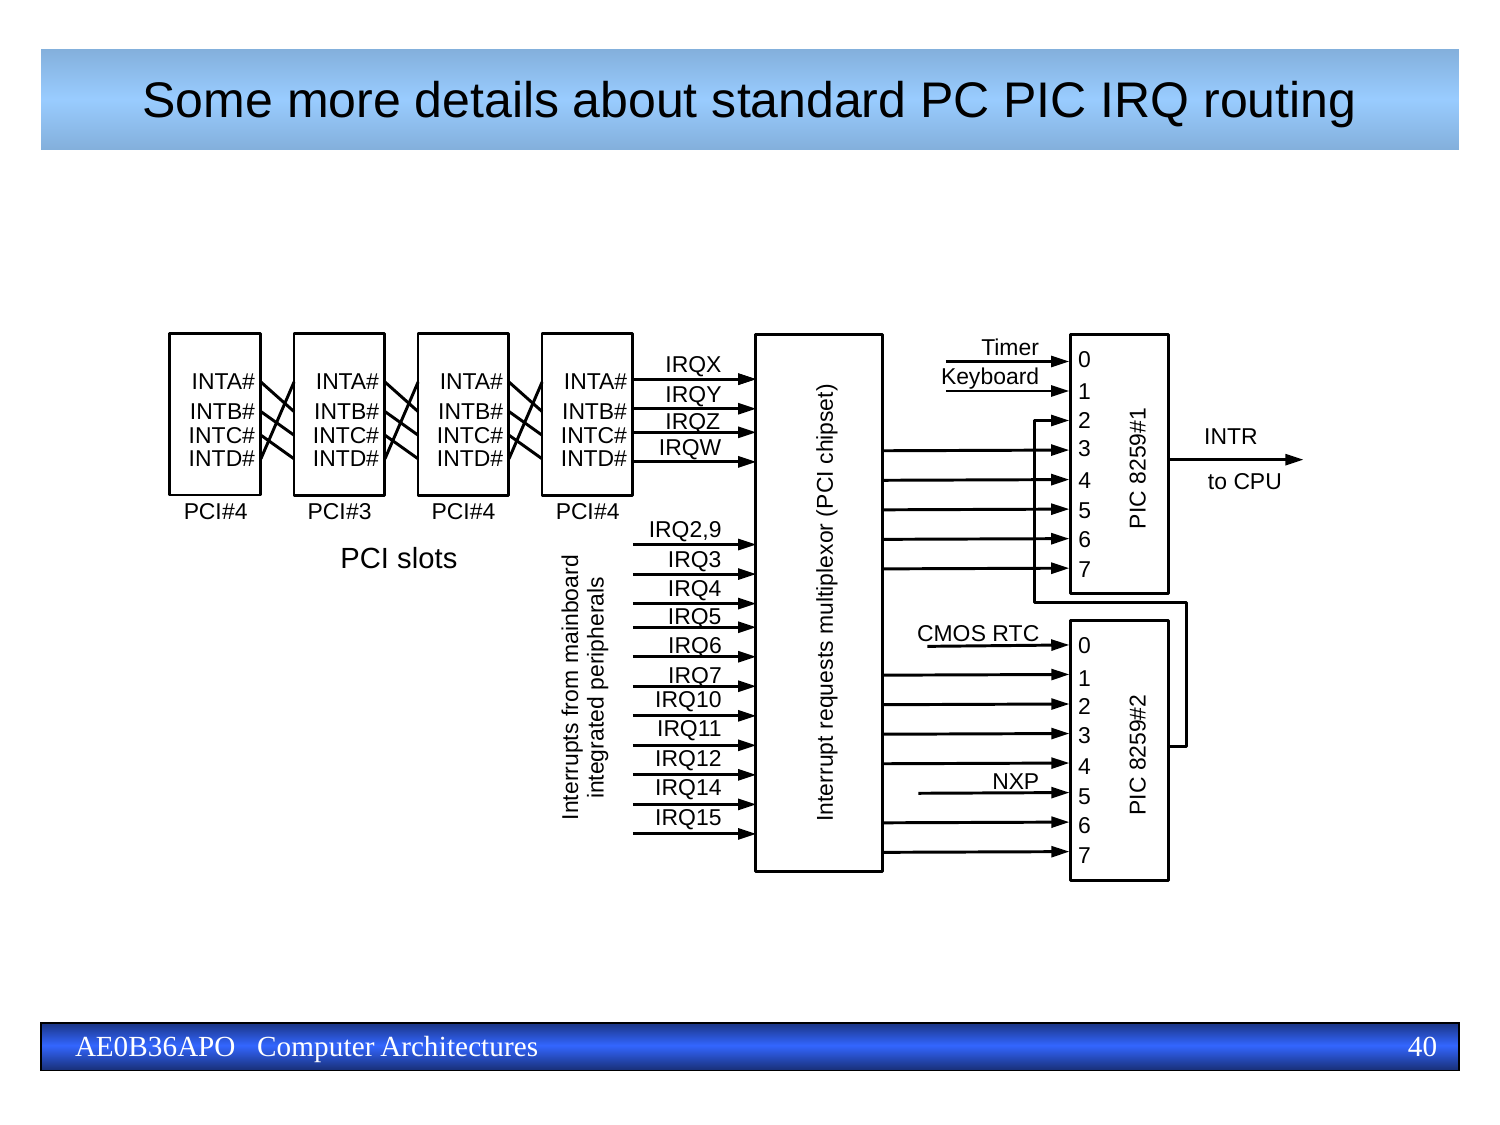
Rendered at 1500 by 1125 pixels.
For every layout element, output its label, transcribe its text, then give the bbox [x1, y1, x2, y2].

text_box IRQW [636, 434, 728, 460]
text_box 7 [1072, 556, 1107, 582]
text_box IRQ4 [636, 576, 728, 602]
text_box INTR [1185, 423, 1277, 450]
text_box INTC# [542, 422, 634, 446]
text_box INTD# [170, 446, 261, 472]
text_box IRQ7 [636, 662, 728, 686]
text_box to CPU [1177, 468, 1313, 495]
text_box 6 [1072, 526, 1107, 553]
text_box PCI#4 [418, 499, 510, 525]
text_box PCI#4 [170, 499, 261, 525]
text_box 0 [1072, 346, 1107, 372]
text_box INTA# [294, 369, 385, 395]
text_box PCI slots [318, 540, 480, 577]
text_box INTB# [170, 398, 261, 422]
title Some more details about standard PC PIC IRQ routing [41, 49, 1459, 150]
text_box IRQ15 [636, 804, 728, 831]
text_box 5 [1072, 497, 1107, 523]
text_box 2 [1072, 693, 1107, 720]
text_box INTC# [170, 422, 261, 446]
text_box INTB# [418, 398, 509, 422]
text_box 2 [1072, 407, 1107, 433]
text_box PIC 8259#1 [1106, 352, 1169, 586]
text_box 4 [1072, 754, 1107, 780]
text_box PCI#4 [542, 499, 634, 525]
text_box Interrupt requests multiplexor (PCI chipset) [784, 361, 866, 845]
text_box IRQ11 [636, 715, 728, 742]
text_box IRQZ [635, 408, 727, 435]
text_box IRQ10 [636, 686, 728, 712]
text_box IRQ12 [636, 745, 728, 771]
text_box IRQ6 [636, 633, 728, 659]
text_box IRQ2,9 [636, 517, 728, 543]
text_box 3 [1072, 722, 1107, 748]
text_box IRQY [636, 381, 728, 407]
text_box PCI#3 [294, 499, 386, 525]
text_box INTC# [418, 422, 509, 446]
text_box IRQX [636, 351, 728, 378]
text_box 1 [1072, 379, 1107, 405]
text_box INTA# [169, 369, 261, 395]
text_box 6 [1072, 813, 1107, 839]
text_box INTB# [294, 398, 385, 422]
text_box Timer [954, 334, 1046, 361]
text_box 4 [1072, 467, 1107, 494]
text_box Interrupts from mainboard integrated peripherals [542, 531, 624, 845]
text_box INTD# [294, 446, 385, 472]
text_box INTB# [542, 398, 634, 422]
text_box 7 [1072, 842, 1107, 869]
text_box NXP [891, 768, 1046, 795]
text_box IRQ14 [636, 774, 728, 801]
text_box 5 [1072, 783, 1107, 810]
text_box INTC# [294, 422, 385, 446]
text_box 1 [1072, 665, 1107, 692]
text_box PIC 8259#2 [1106, 638, 1169, 872]
text_box 0 [1072, 632, 1107, 659]
text_box Keyboard [918, 364, 1046, 390]
text_box INTD# [418, 446, 509, 472]
text_box IRQ3 [636, 546, 728, 573]
text_box 3 [1072, 435, 1107, 462]
text_box INTA# [418, 369, 509, 395]
text_box INTA# [542, 369, 633, 395]
text_box CMOS RTC [891, 620, 1046, 647]
text_box INTD# [542, 446, 634, 472]
text_box IRQ5 [636, 603, 728, 630]
